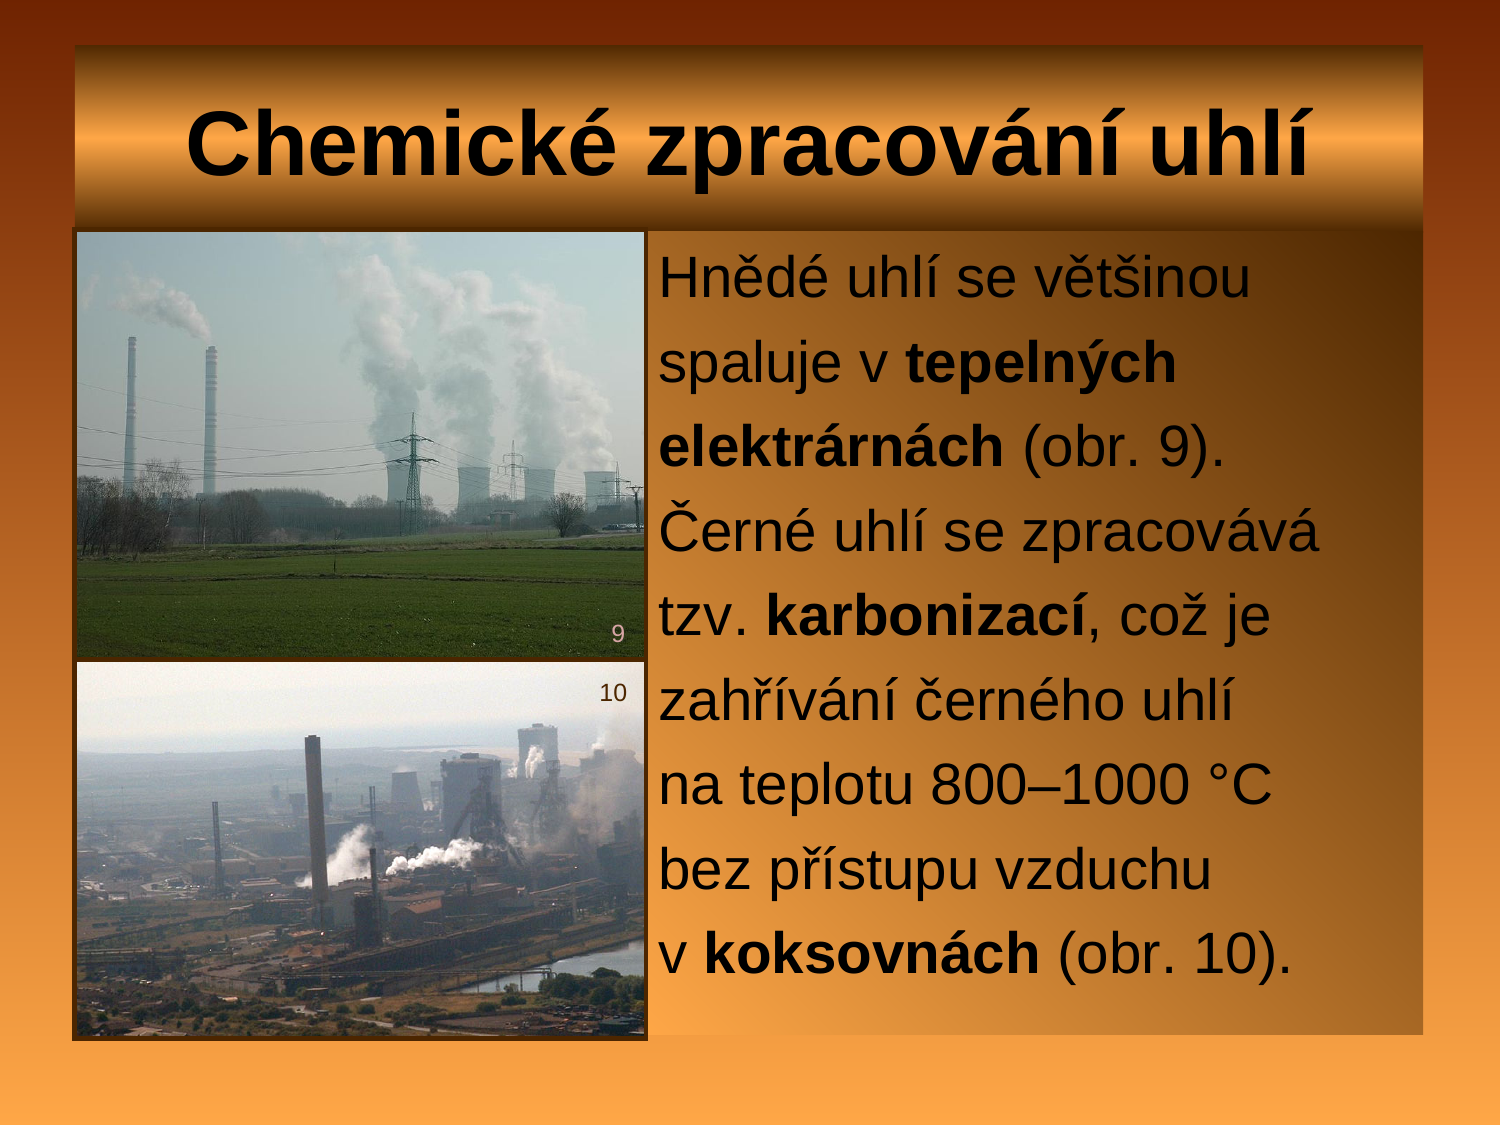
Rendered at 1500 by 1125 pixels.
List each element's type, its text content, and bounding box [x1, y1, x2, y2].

list Hnědé uhlí se většinou spaluje v tepelných elektrárnách (obr. 9). Černé uhlí se zpracovává tzv. karbonizací, což je zahřívání černého uhlí na teplotu 800–1000 °C bez přístupu vzduchu v koksovnách (obr. 10). [648, 231, 1424, 1035]
text_box 10 [584, 668, 643, 715]
title Chemické zpracování uhlí [74, 45, 1424, 231]
picture [76, 662, 644, 1037]
picture [76, 231, 644, 658]
text_box 9 [596, 609, 641, 656]
